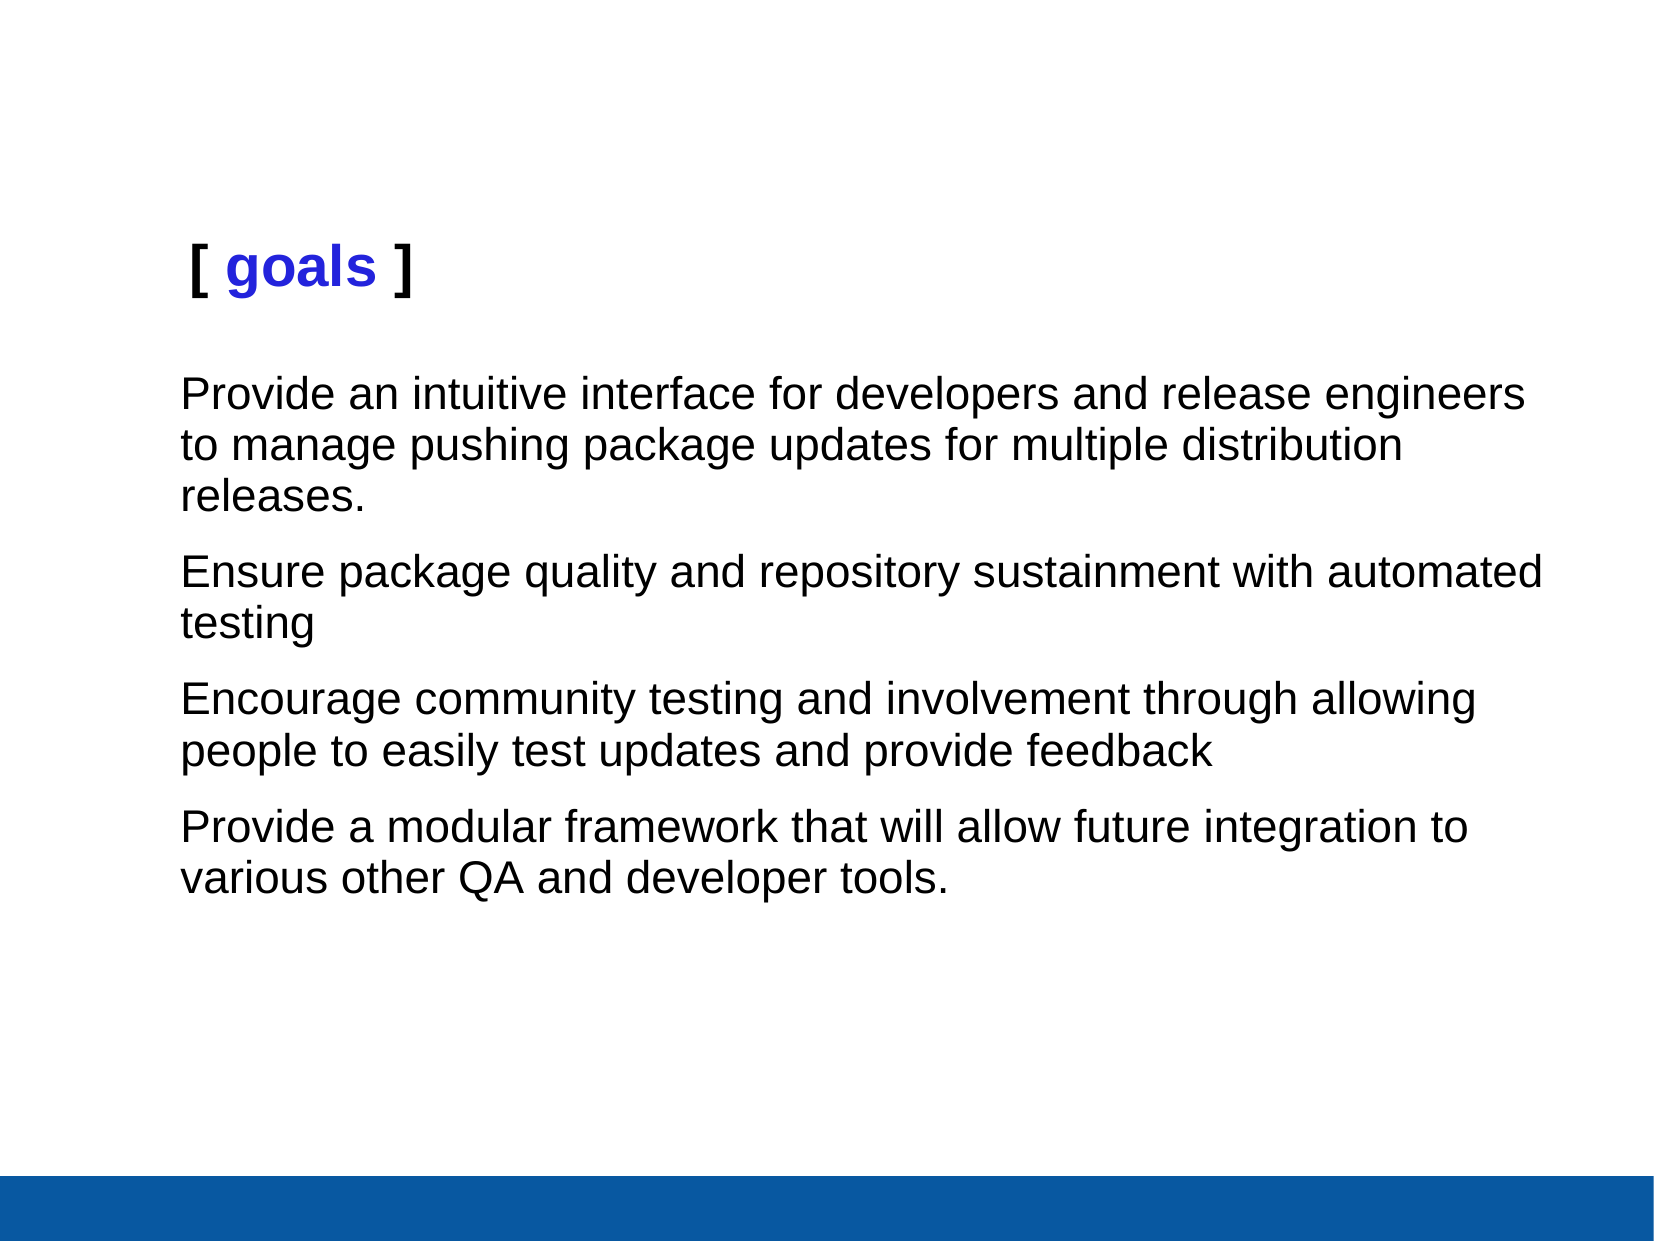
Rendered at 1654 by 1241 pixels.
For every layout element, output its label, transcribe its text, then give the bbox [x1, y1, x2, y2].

picture [0, 1176, 1654, 1241]
text_box [ goals ] [189, 234, 414, 300]
text_box Provide an intuitive interface for developers and release engineers to manage pushing package updates for multiple distribution releases. Ensure package quality and repository sustainment with automated testing Encourage community testing and involvement through allowing people to easily test updates and provide feedback Provide a modular framework that will allow future integration to various other QA and developer tools. [180, 367, 1549, 904]
